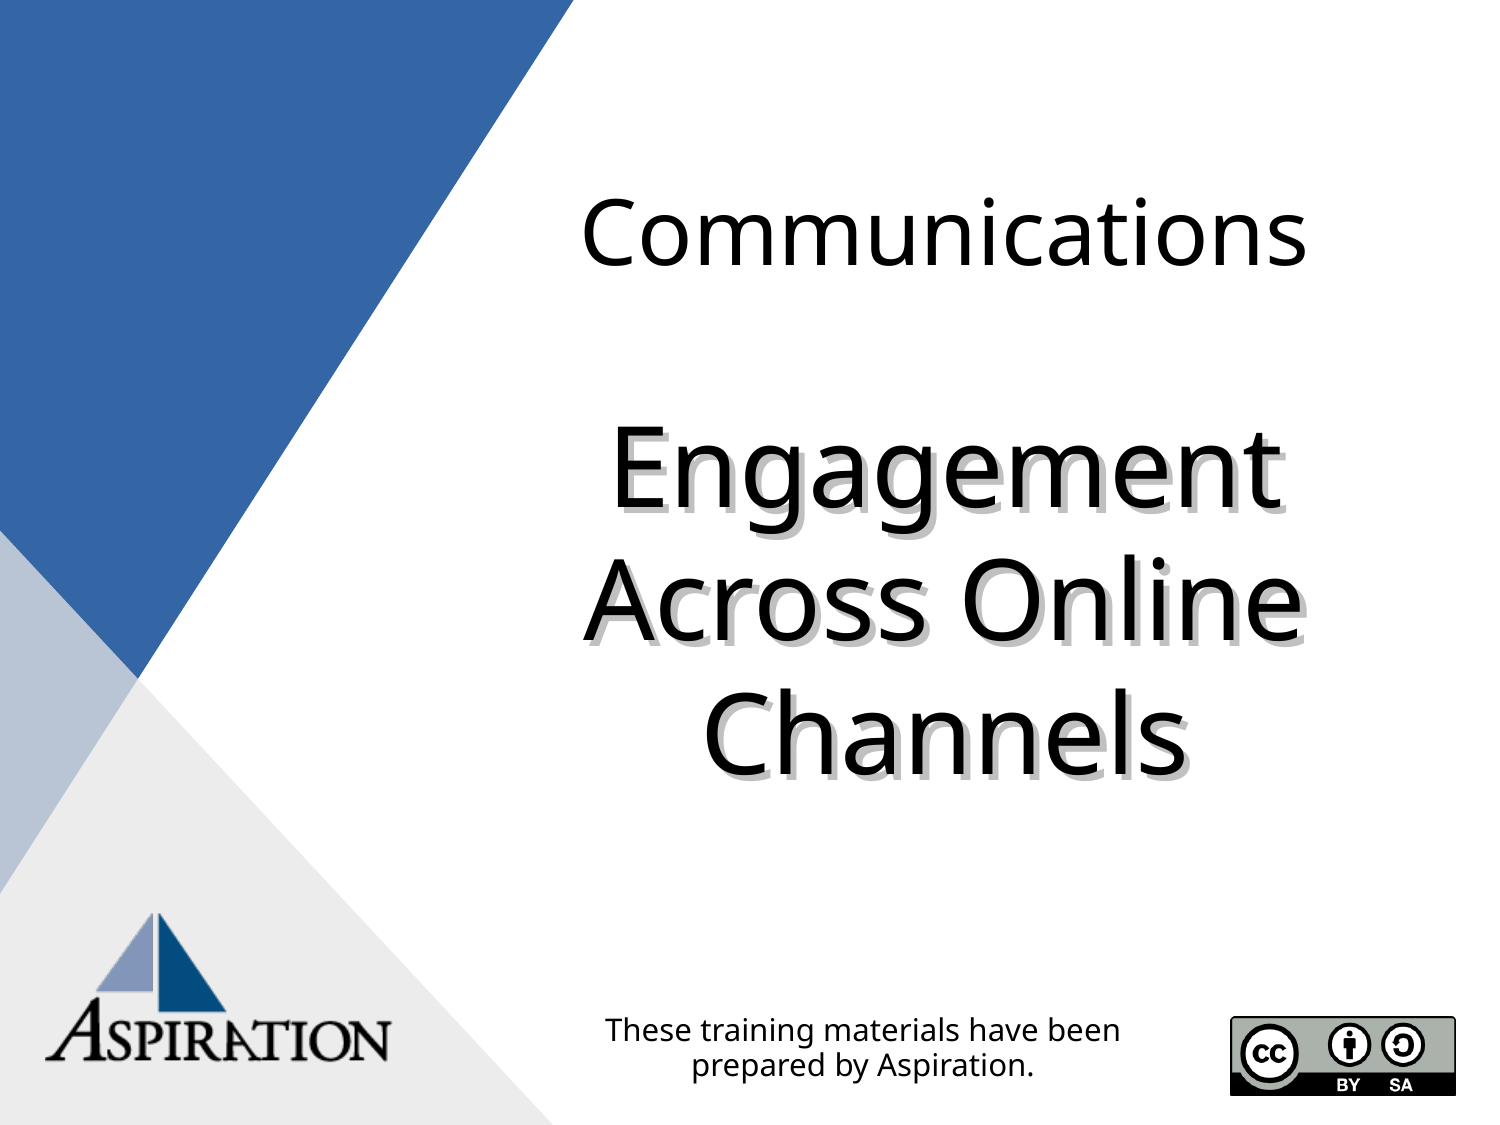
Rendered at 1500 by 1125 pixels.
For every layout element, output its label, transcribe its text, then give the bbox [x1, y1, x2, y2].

picture [1230, 1016, 1456, 1096]
text_box These training materials have been prepared by Aspiration. [497, 1005, 1173, 1092]
picture [45, 913, 394, 1081]
list Engagement Across Online Channels [465, 399, 1425, 802]
title Communications [465, 139, 1425, 328]
